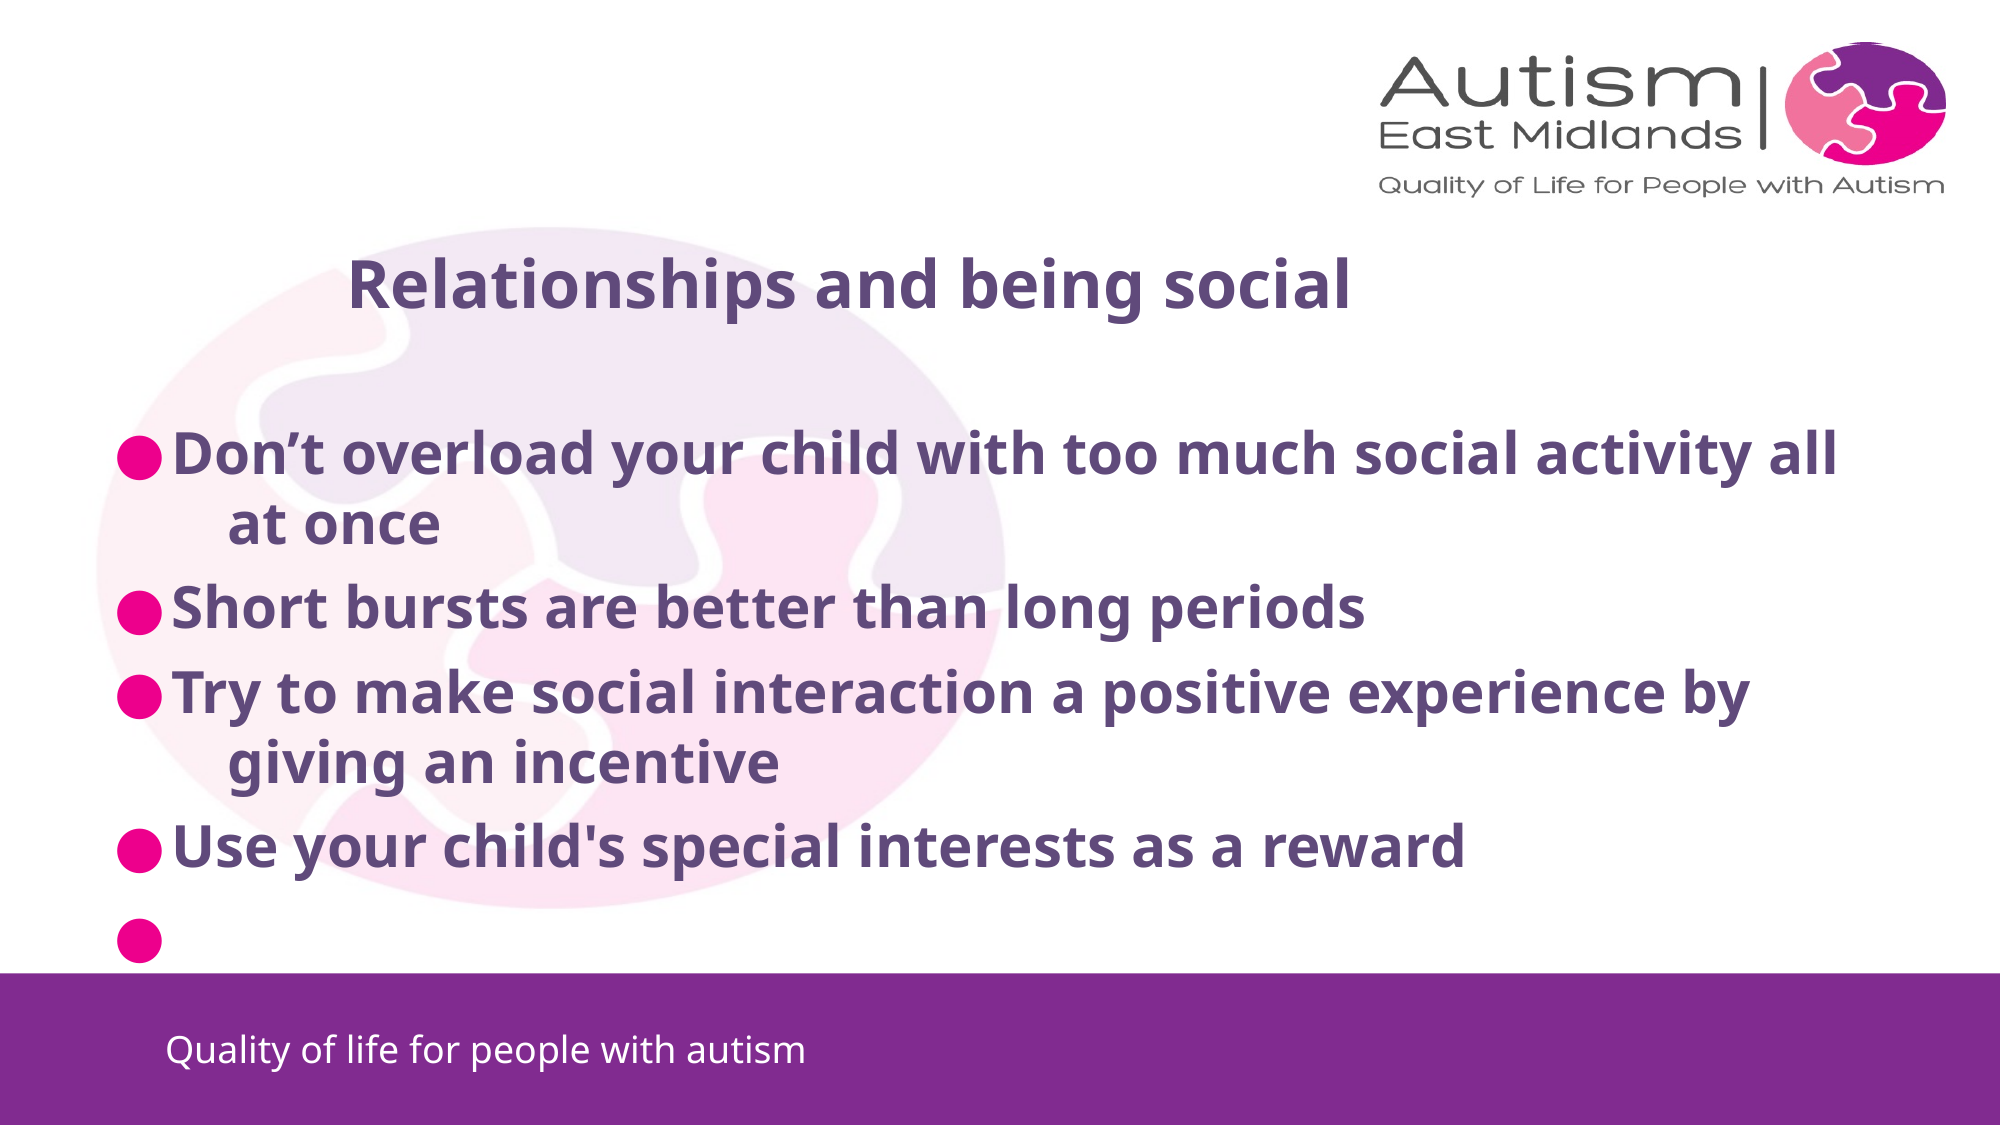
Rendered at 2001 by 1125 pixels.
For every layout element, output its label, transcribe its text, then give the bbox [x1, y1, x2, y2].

list Don’t overload your child with too much social activity all at once Short bursts are better than long periods Try to make social interaction a positive experience by giving an incentive Use your child's special interests as a reward [99, 408, 1900, 941]
title Relationships and being social [331, 160, 1682, 403]
